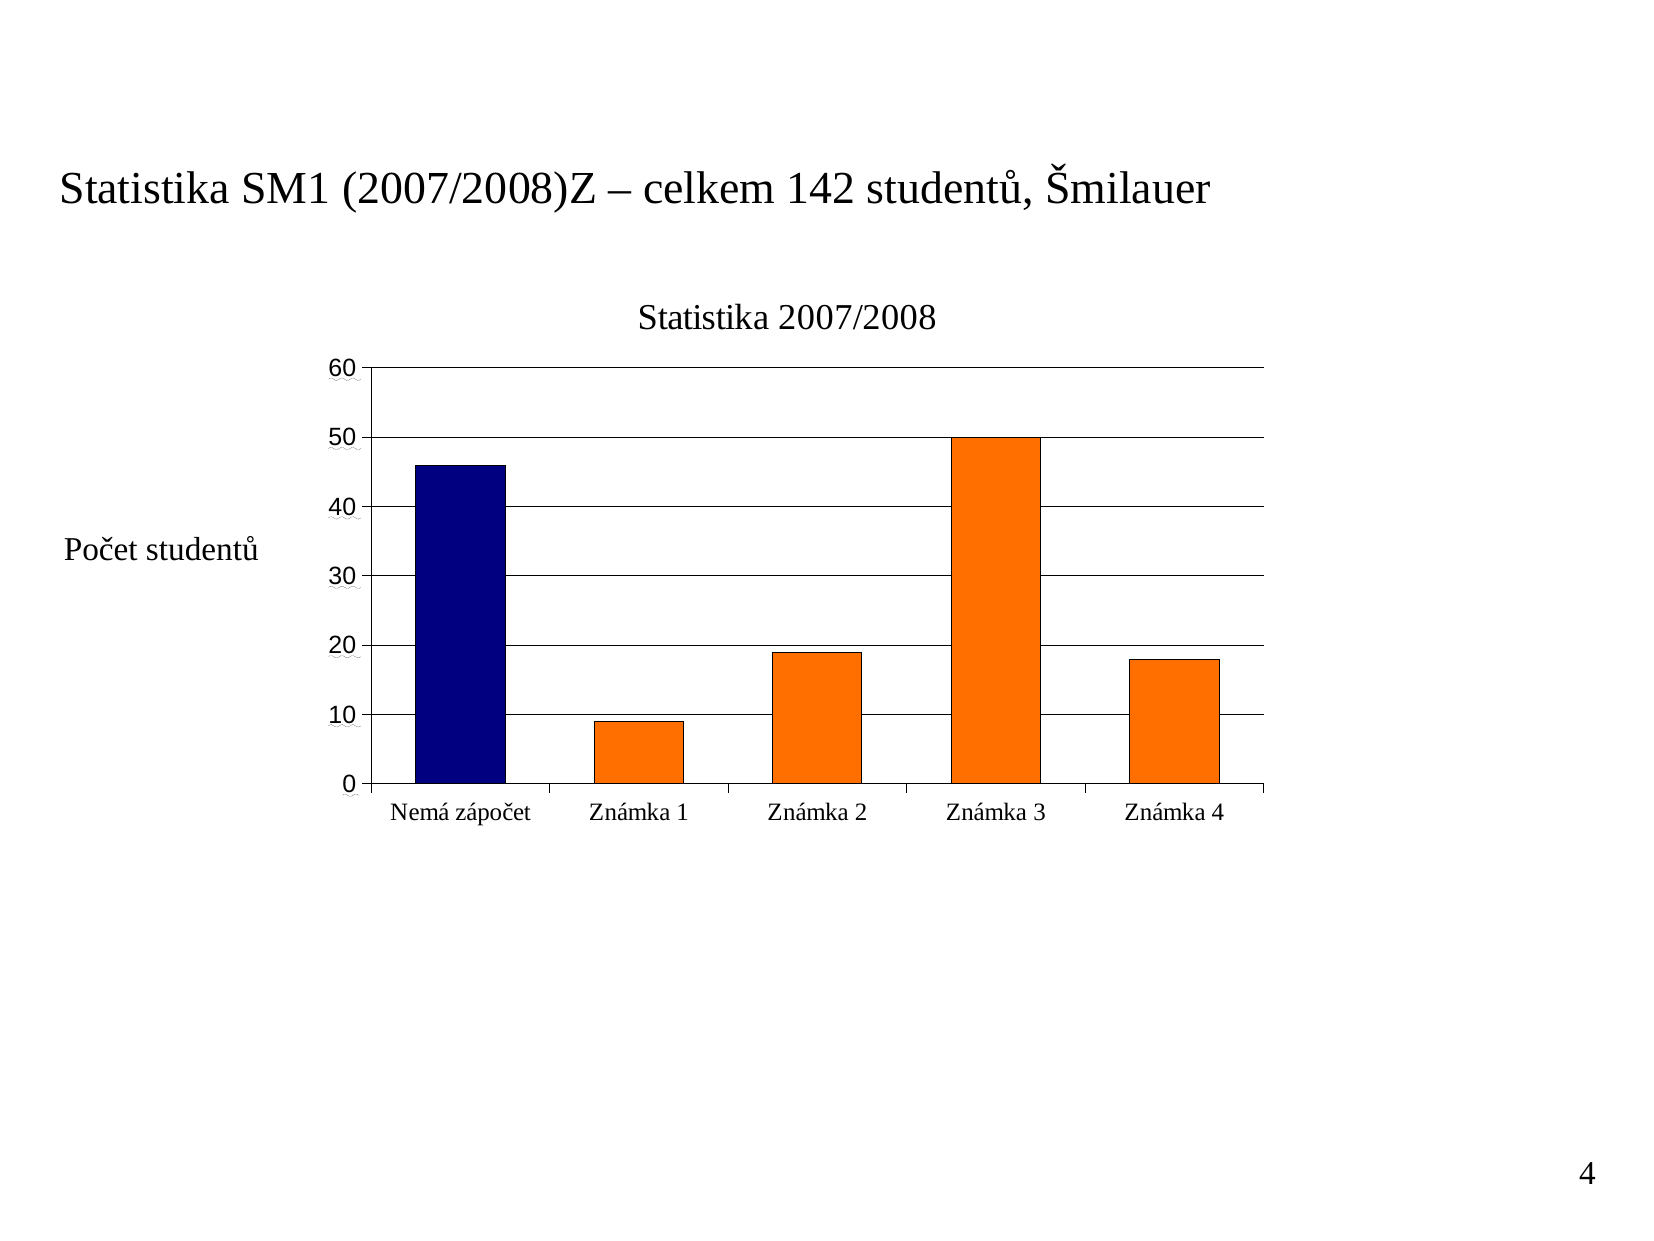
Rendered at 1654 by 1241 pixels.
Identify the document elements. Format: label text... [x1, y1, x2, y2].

text_box Počet studentů [48, 523, 301, 579]
chart [308, 275, 1284, 837]
list Statistika SM1 (2007/2008)Z – celkem 142 studentů, Šmilauer [59, 163, 1548, 982]
